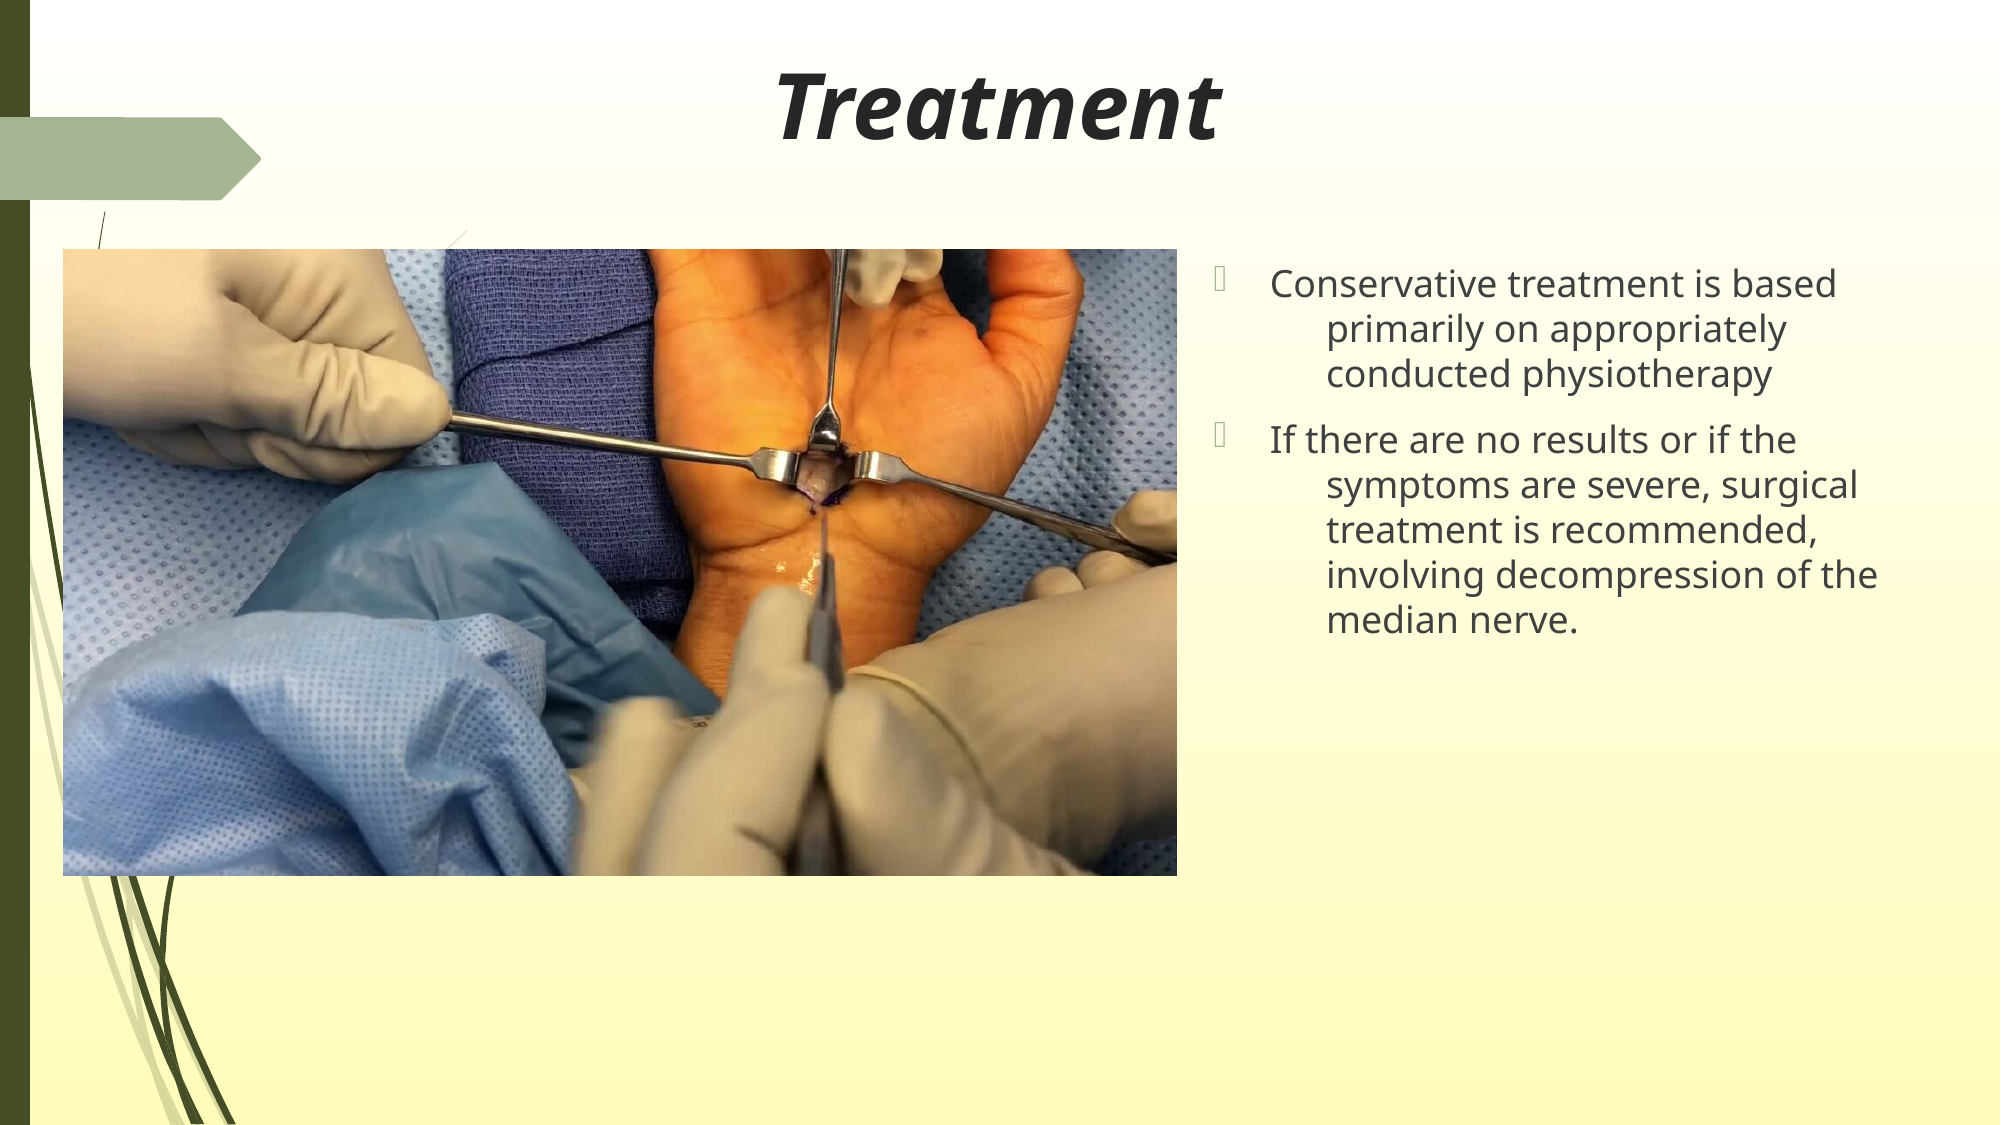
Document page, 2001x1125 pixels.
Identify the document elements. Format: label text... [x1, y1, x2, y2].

title Treatment [756, 40, 2000, 251]
picture [63, 249, 1177, 876]
list Conservative treatment is based primarily on appropriately conducted physiotherapy If there are no results or if the symptoms are severe, surgical treatment is recommended, involving decompression of the median nerve. [1198, 252, 1987, 873]
